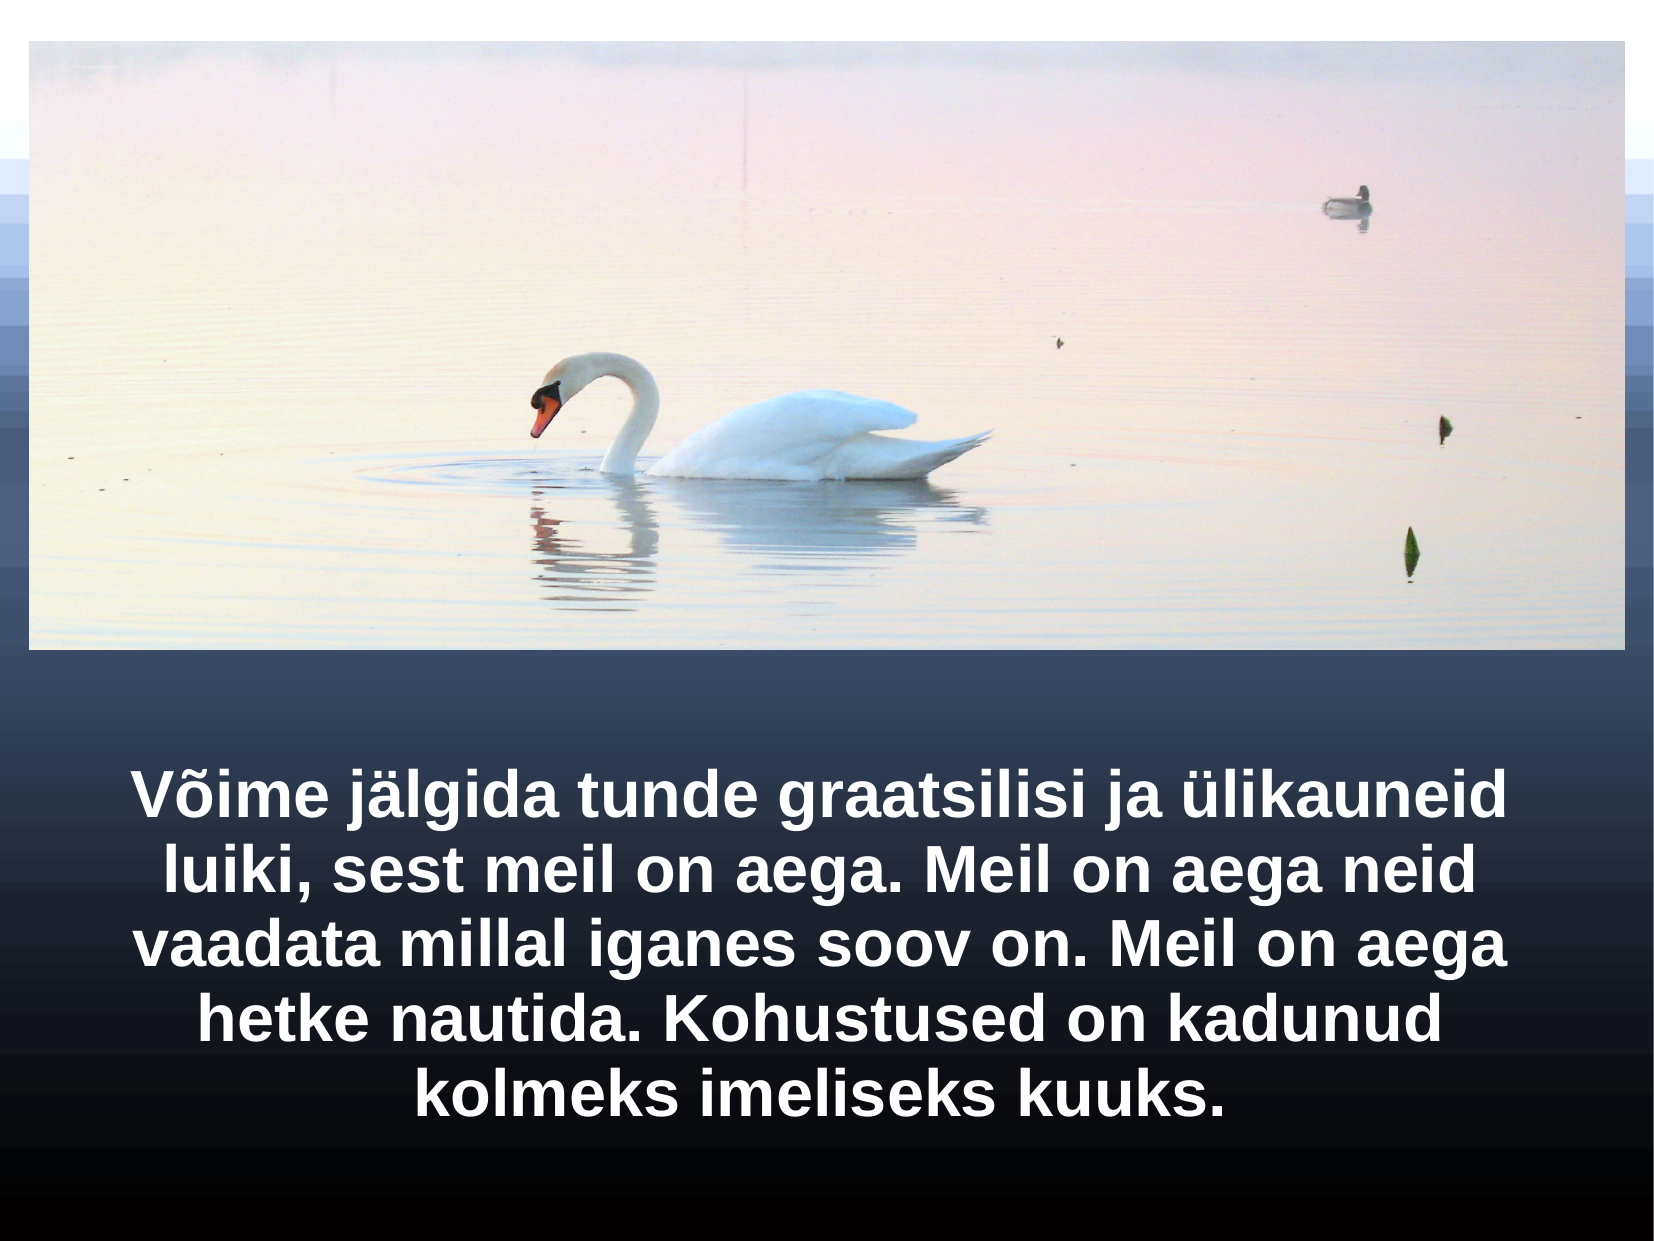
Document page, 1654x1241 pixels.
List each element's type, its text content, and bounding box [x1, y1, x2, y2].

title Võime jälgida tunde graatsilisi ja ülikauneid luiki, sest meil on aega. Meil on aega neid vaadata millal iganes soov on. Meil on aega hetke nautida. Kohustused on kadunud kolmeks imeliseks kuuks. [76, 706, 1565, 1182]
picture [0, 0, 1654, 1241]
